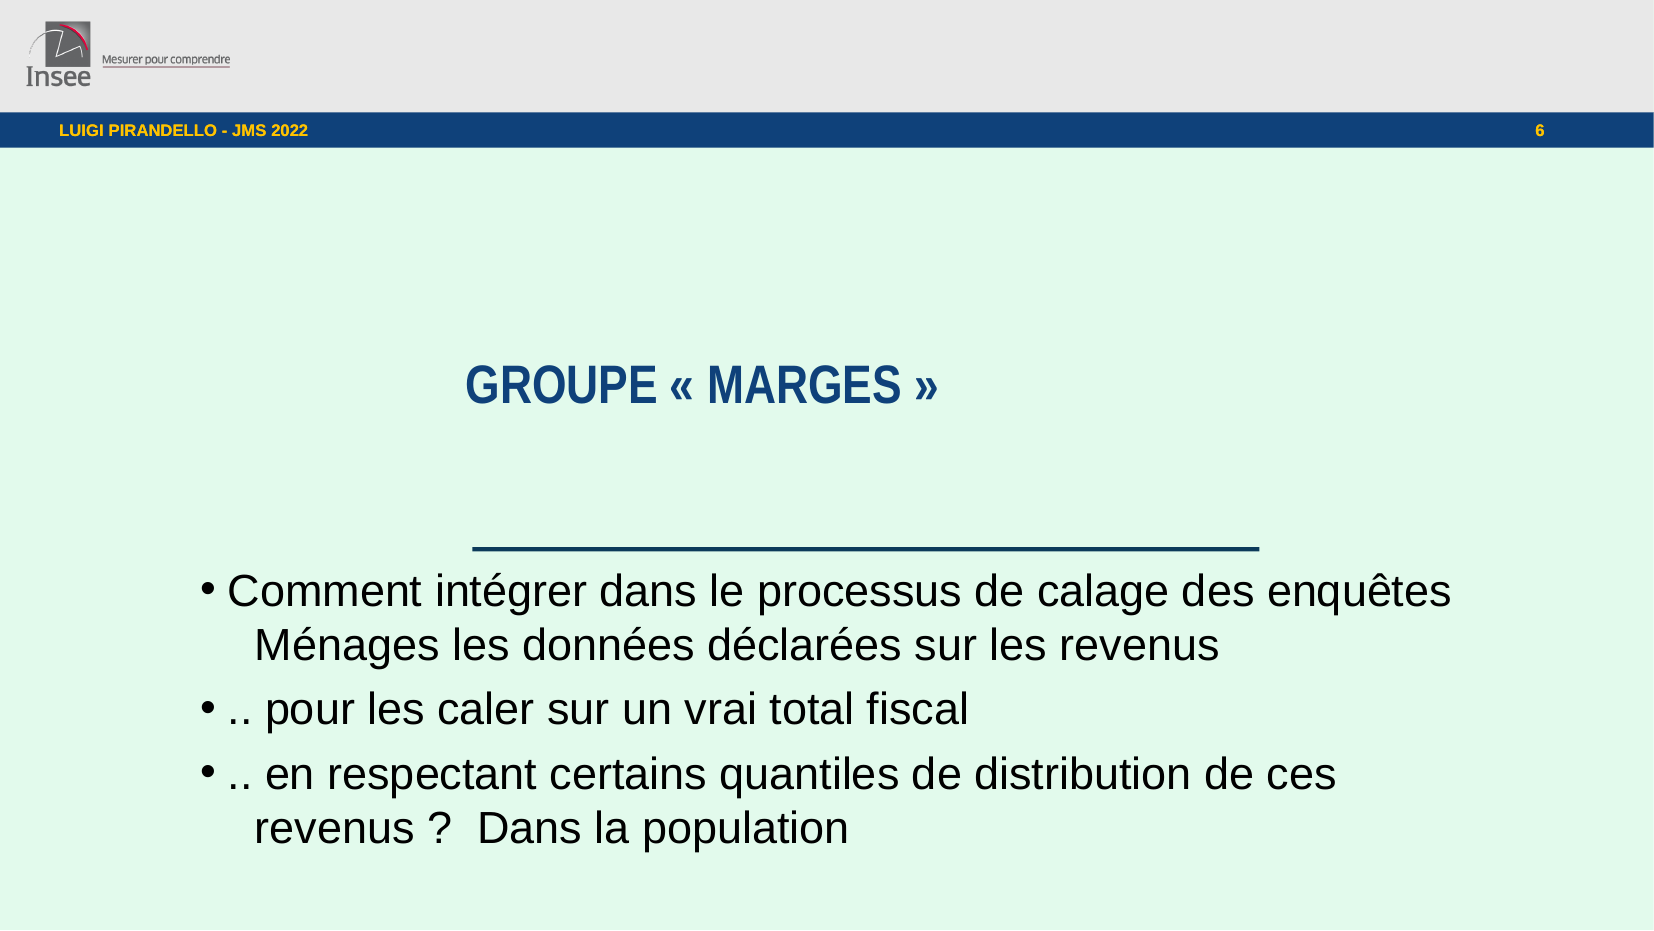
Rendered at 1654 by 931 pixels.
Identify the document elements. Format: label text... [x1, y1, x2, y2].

text_box LUIGI PIRANDELLO - JMS 2022 [59, 112, 1535, 148]
list Comment intégrer dans le processus de calage des enquêtes Ménages les données déclarées sur les revenus .. pour les caler sur un vrai total fiscal .. en respectant certains quantiles de distribution de ces revenus ? Dans la population [200, 561, 1485, 857]
text_box <numéro> [1535, 112, 1654, 148]
picture [23, 0, 230, 89]
title Groupe « Marges » [465, 266, 1352, 415]
